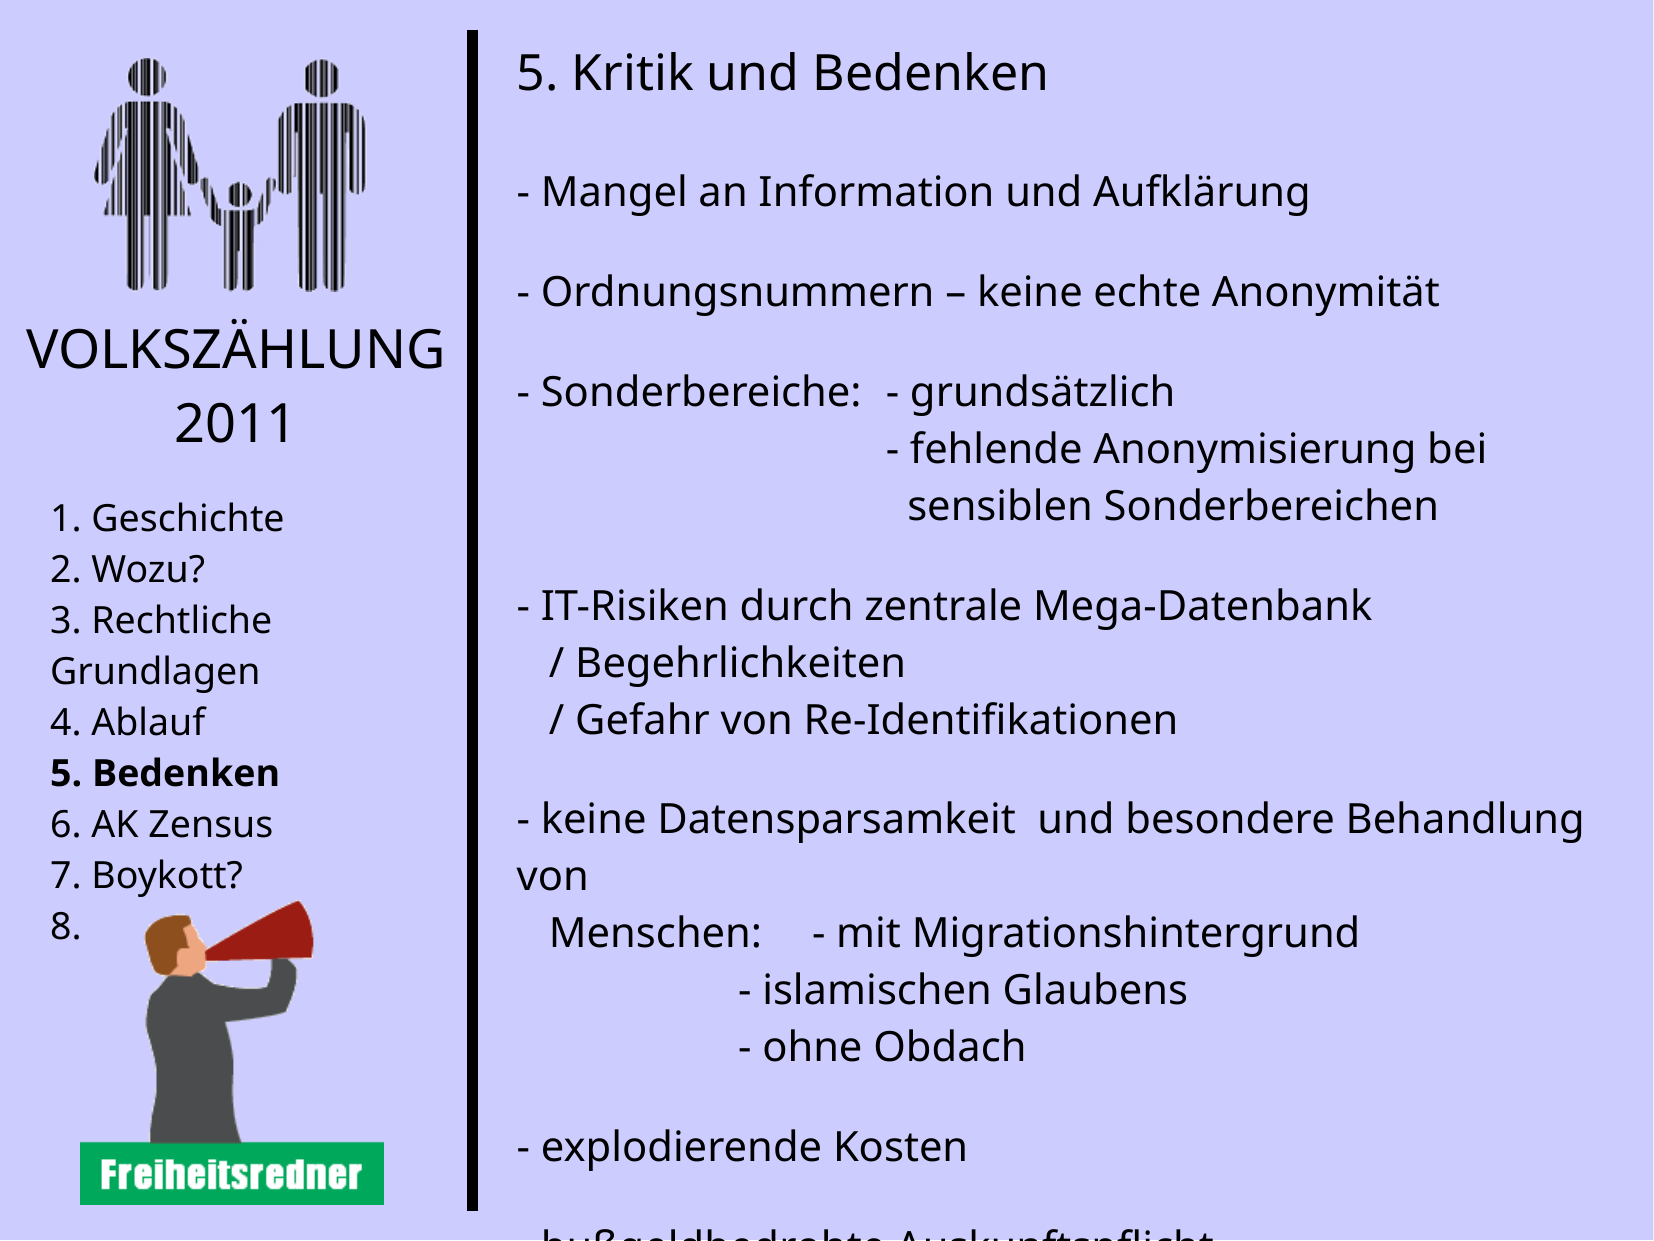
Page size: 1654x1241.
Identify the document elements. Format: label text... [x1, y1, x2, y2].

text_box 1. Geschichte 2. Wozu? 3. Rechtliche Grundlagen 4. Ablauf 5. Bedenken 6. AK Zensus 7. Boykott? 8. Ausblick [35, 484, 479, 837]
text_box VOLKSZÄHLUNG 2011 [0, 257, 473, 443]
picture [80, 900, 384, 1205]
picture [94, 58, 367, 292]
text_box 5. Kritik und Bedenken - Mangel an Information und Aufklärung - Ordnungsnummern – keine echte Anonymität - Sonderbereiche: - grundsätzlich - fehlende Anonymisierung bei sensiblen Sonderbereichen - IT-Risiken durch zentrale Mega-Datenbank / Begehrlichkeiten / Gefahr von Re-Identifikationen - keine Datensparsamkeit und besondere Behandlung von Menschen: - mit Migrationshintergrund - islamischen Glaubens - ohne Obdach - explodierende Kosten - bußgeldbedrohte Auskunftspflicht - Mangel an Erwägung von Alternativen - mangelhafte Ausführungsgesetze [501, 29, 1625, 1224]
